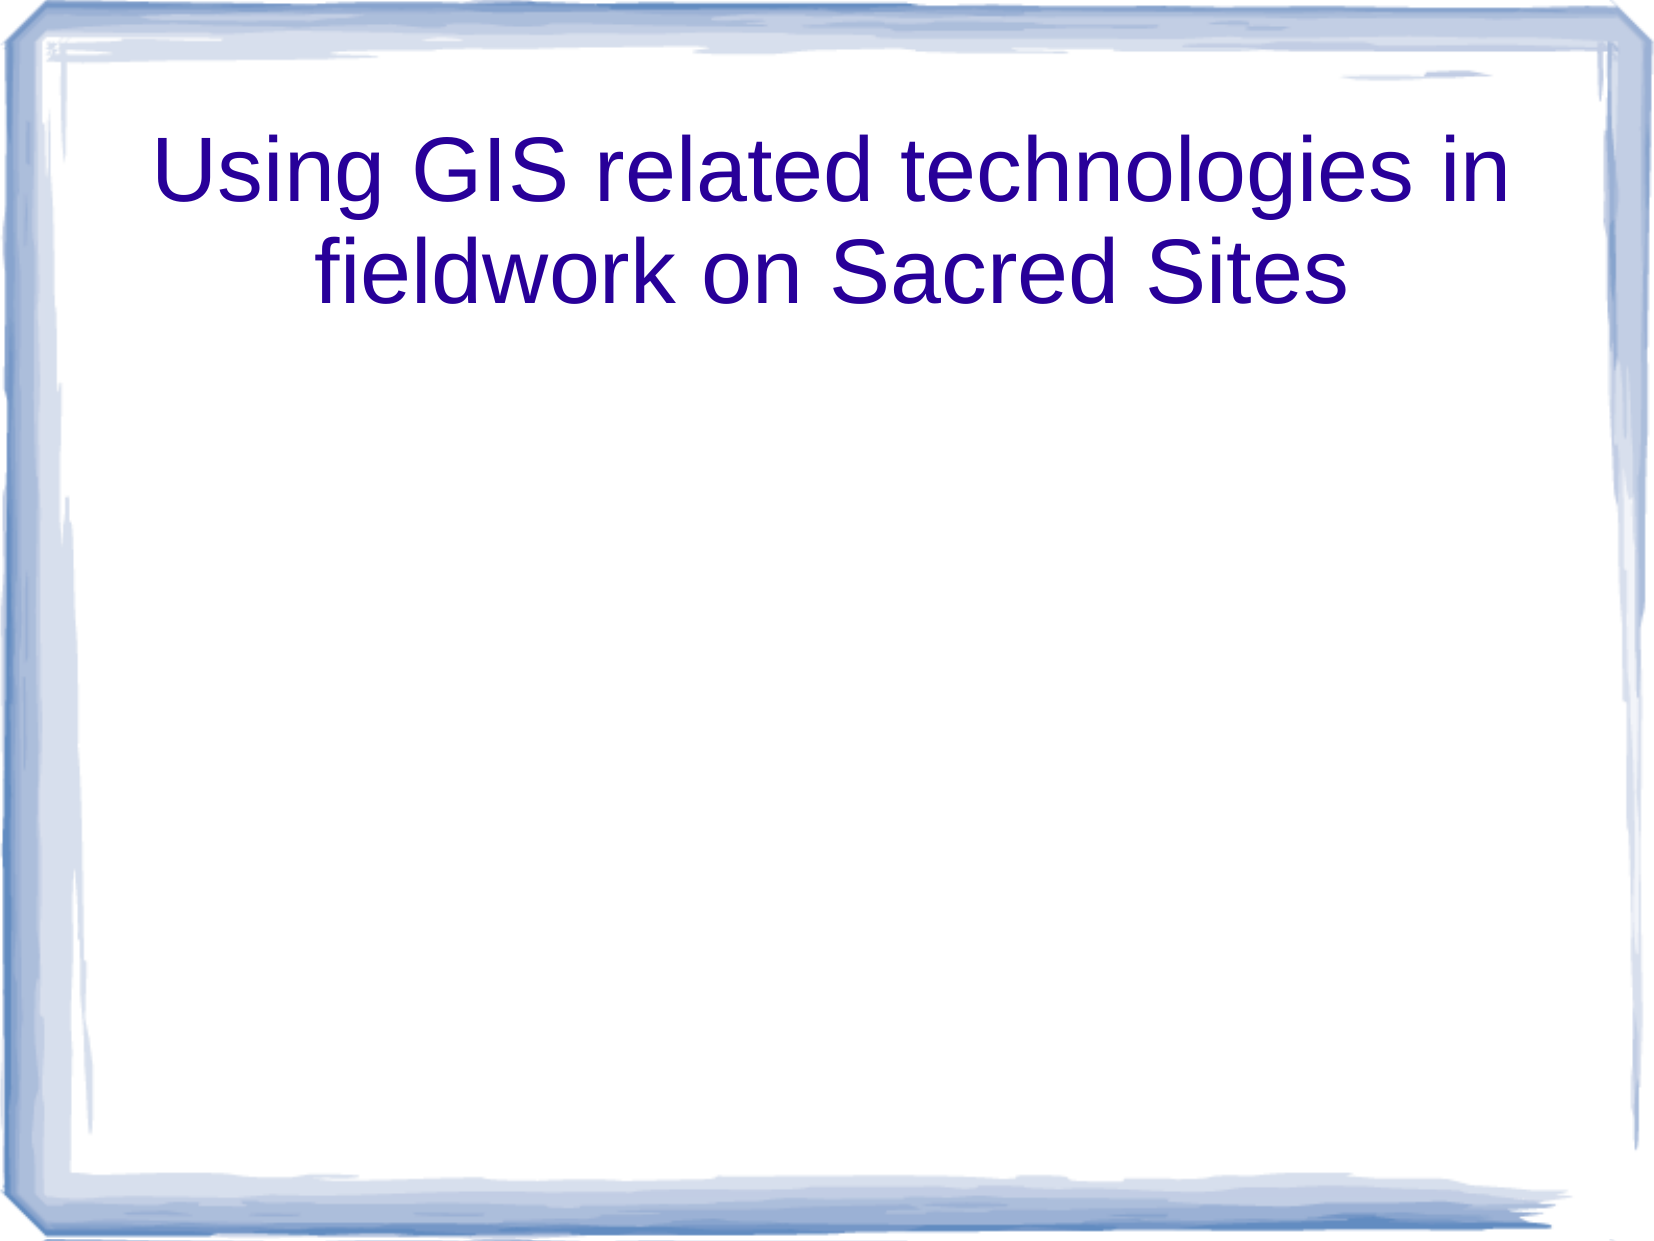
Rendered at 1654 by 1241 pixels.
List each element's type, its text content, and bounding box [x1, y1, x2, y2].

title Using GIS related technologies in fieldwork on Sacred Sites [88, 118, 1577, 324]
picture [0, 0, 1654, 1241]
